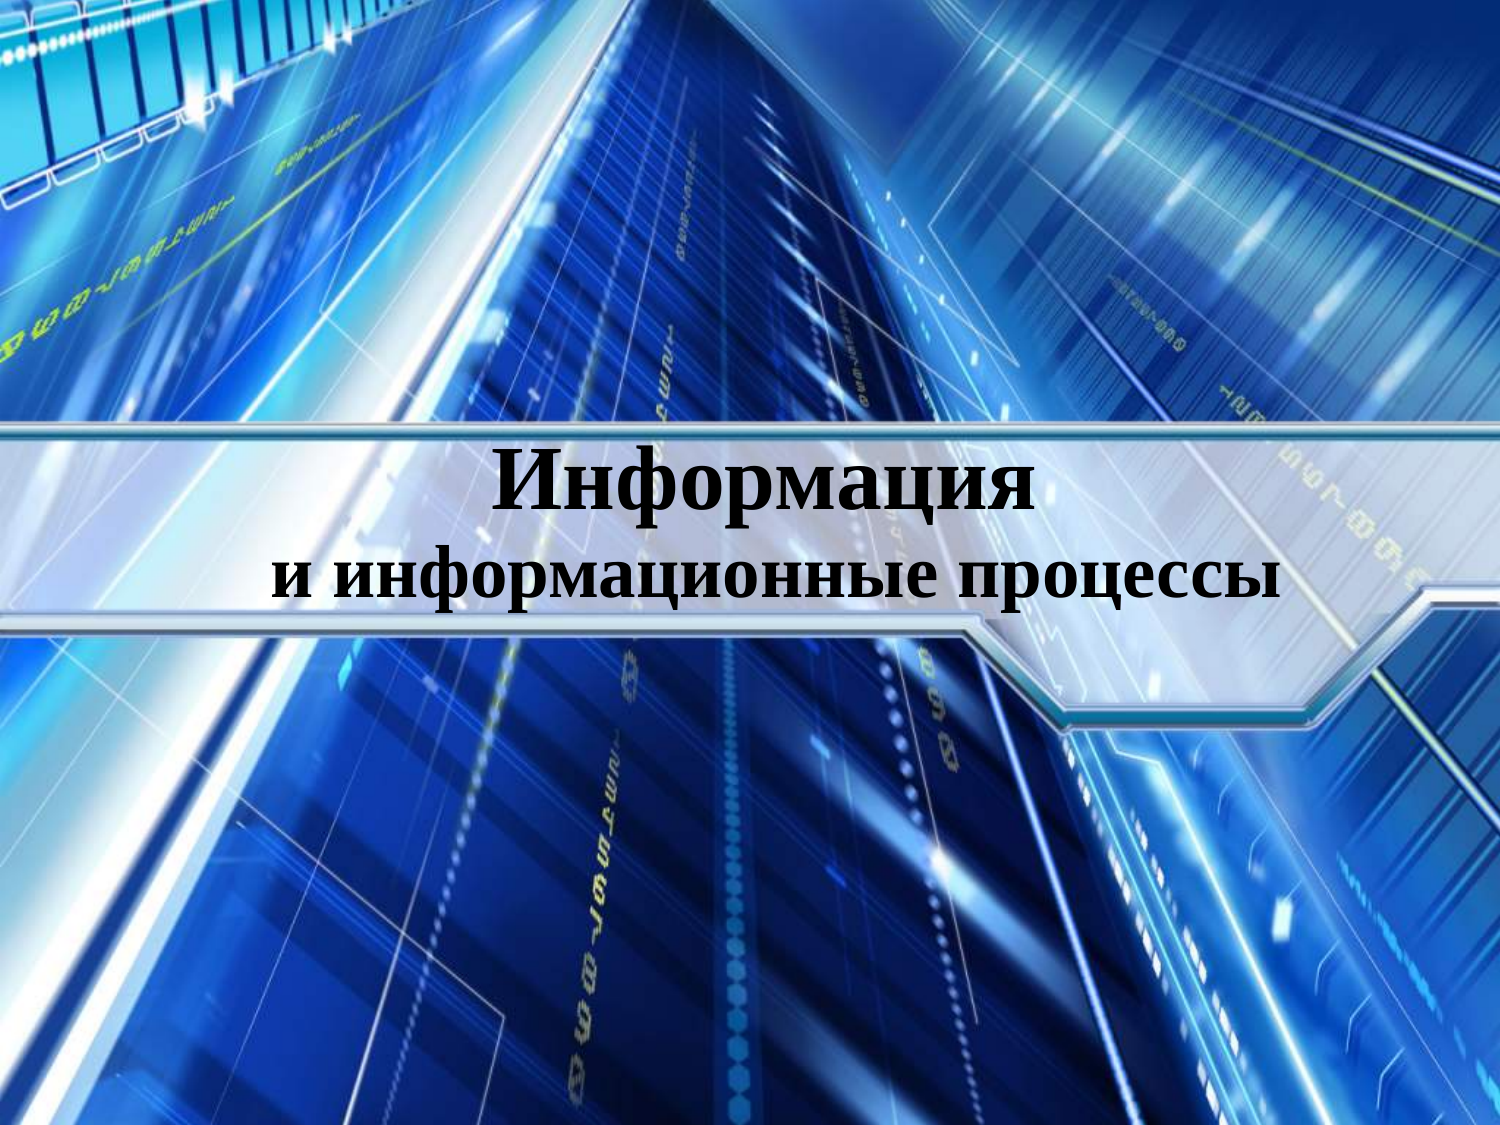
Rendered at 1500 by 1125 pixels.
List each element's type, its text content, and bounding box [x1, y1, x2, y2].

title Информация и информационные процессы [64, 432, 1465, 622]
picture [0, 0, 1500, 1125]
